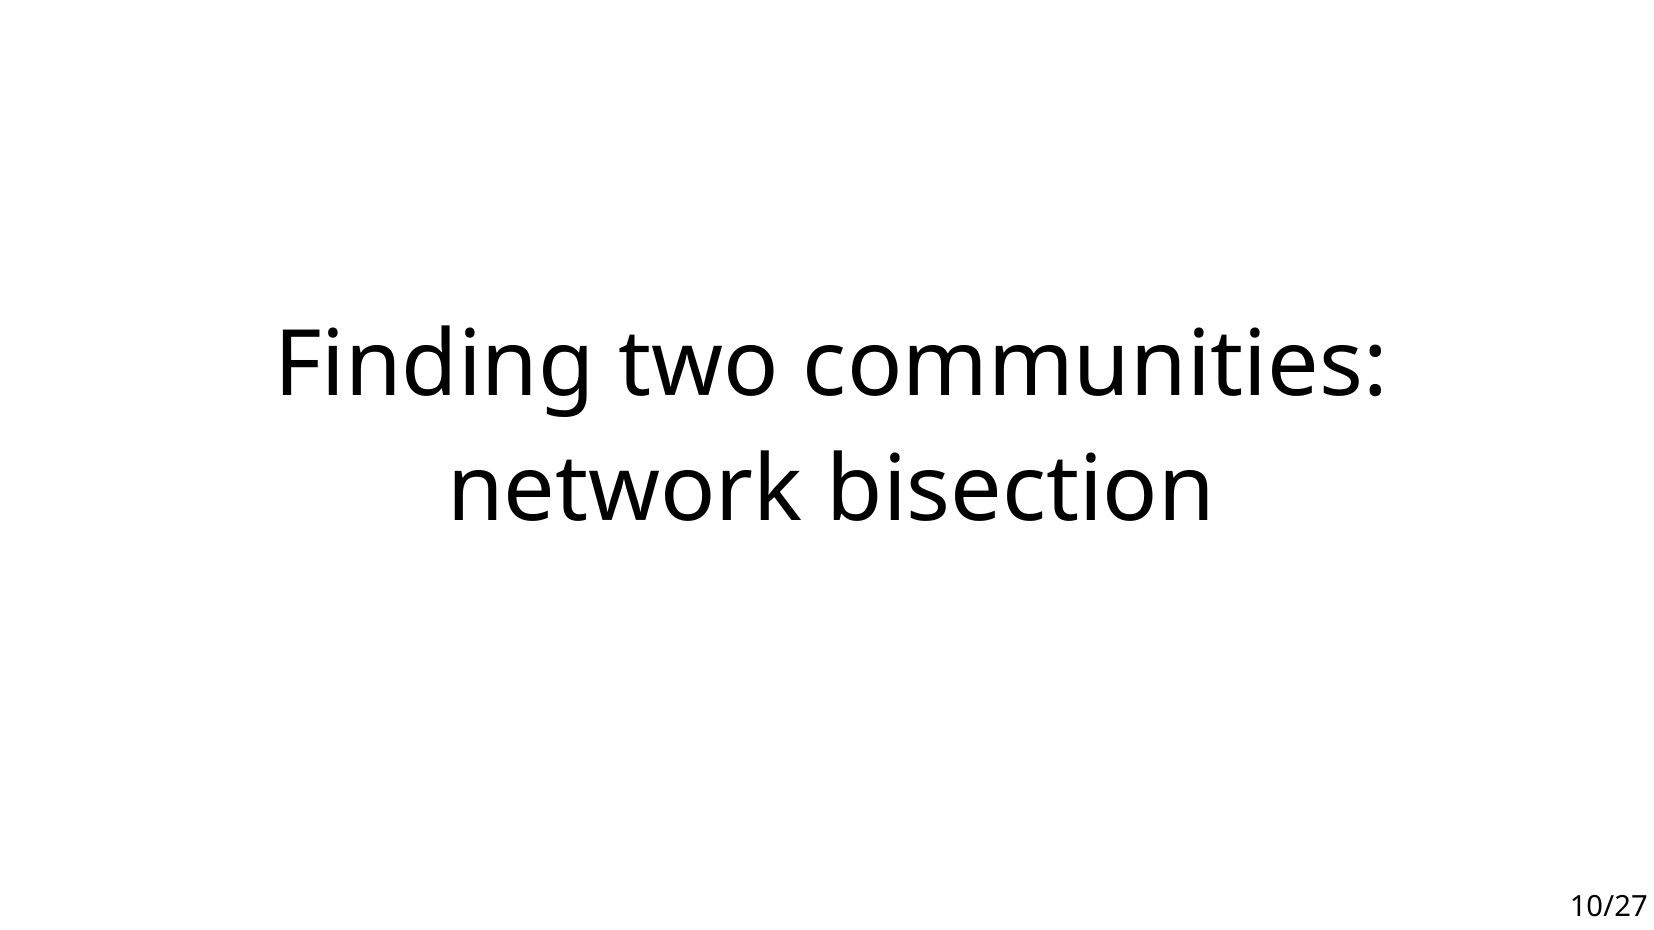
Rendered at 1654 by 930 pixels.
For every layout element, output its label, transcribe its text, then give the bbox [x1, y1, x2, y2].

title Finding two communities: network bisection [87, 293, 1576, 552]
